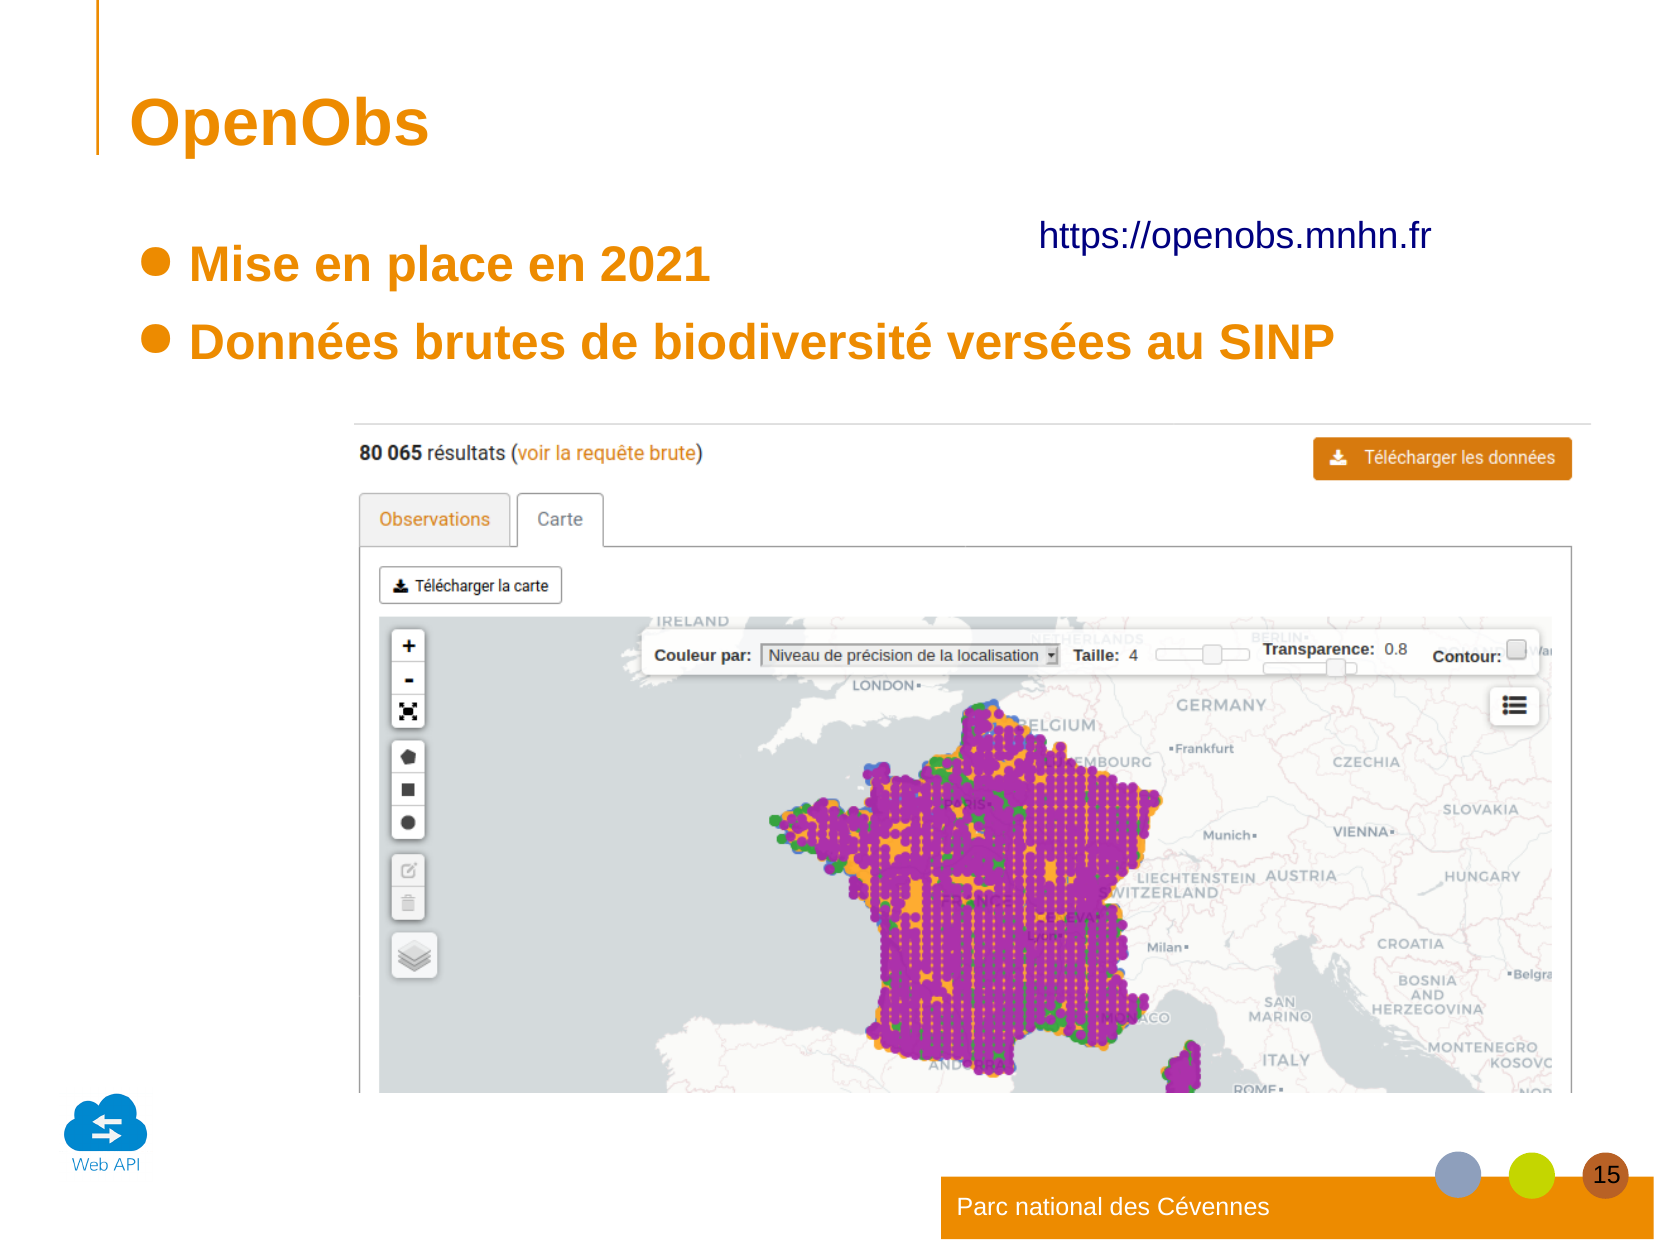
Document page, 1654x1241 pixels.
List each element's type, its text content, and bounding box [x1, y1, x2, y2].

picture [354, 421, 1605, 1093]
picture [59, 1087, 153, 1182]
list Mise en place en 2021 Données brutes de biodiversité versées au SINP [118, 236, 1625, 956]
text_box https://openobs.mnhn.fr [1023, 206, 1447, 264]
title OpenObs [129, 11, 1619, 160]
